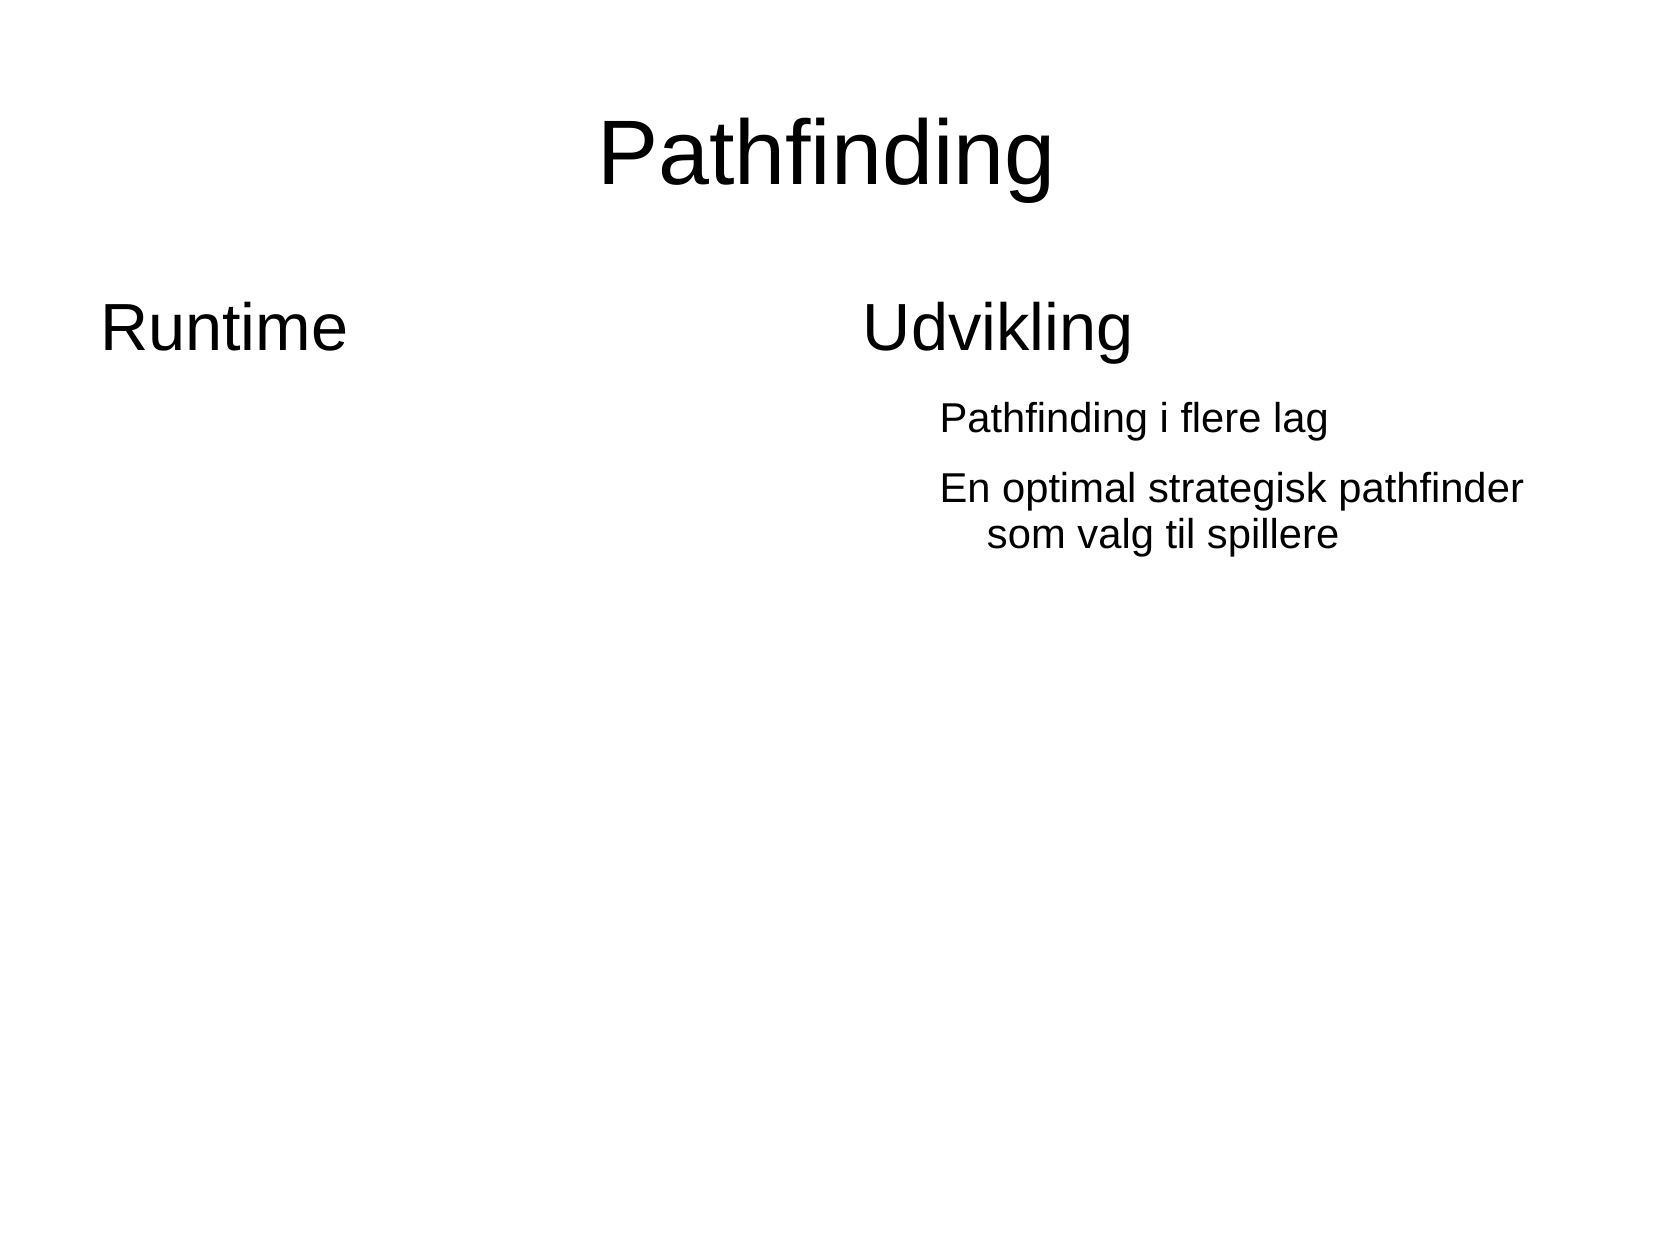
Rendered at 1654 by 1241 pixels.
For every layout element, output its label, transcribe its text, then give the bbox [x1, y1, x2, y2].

list Runtime [82, 290, 809, 1109]
list Udvikling Pathfinding i flere lag En optimal strategisk pathfinder som valg til spillere [845, 290, 1572, 1109]
title Pathfinding [82, 49, 1571, 257]
